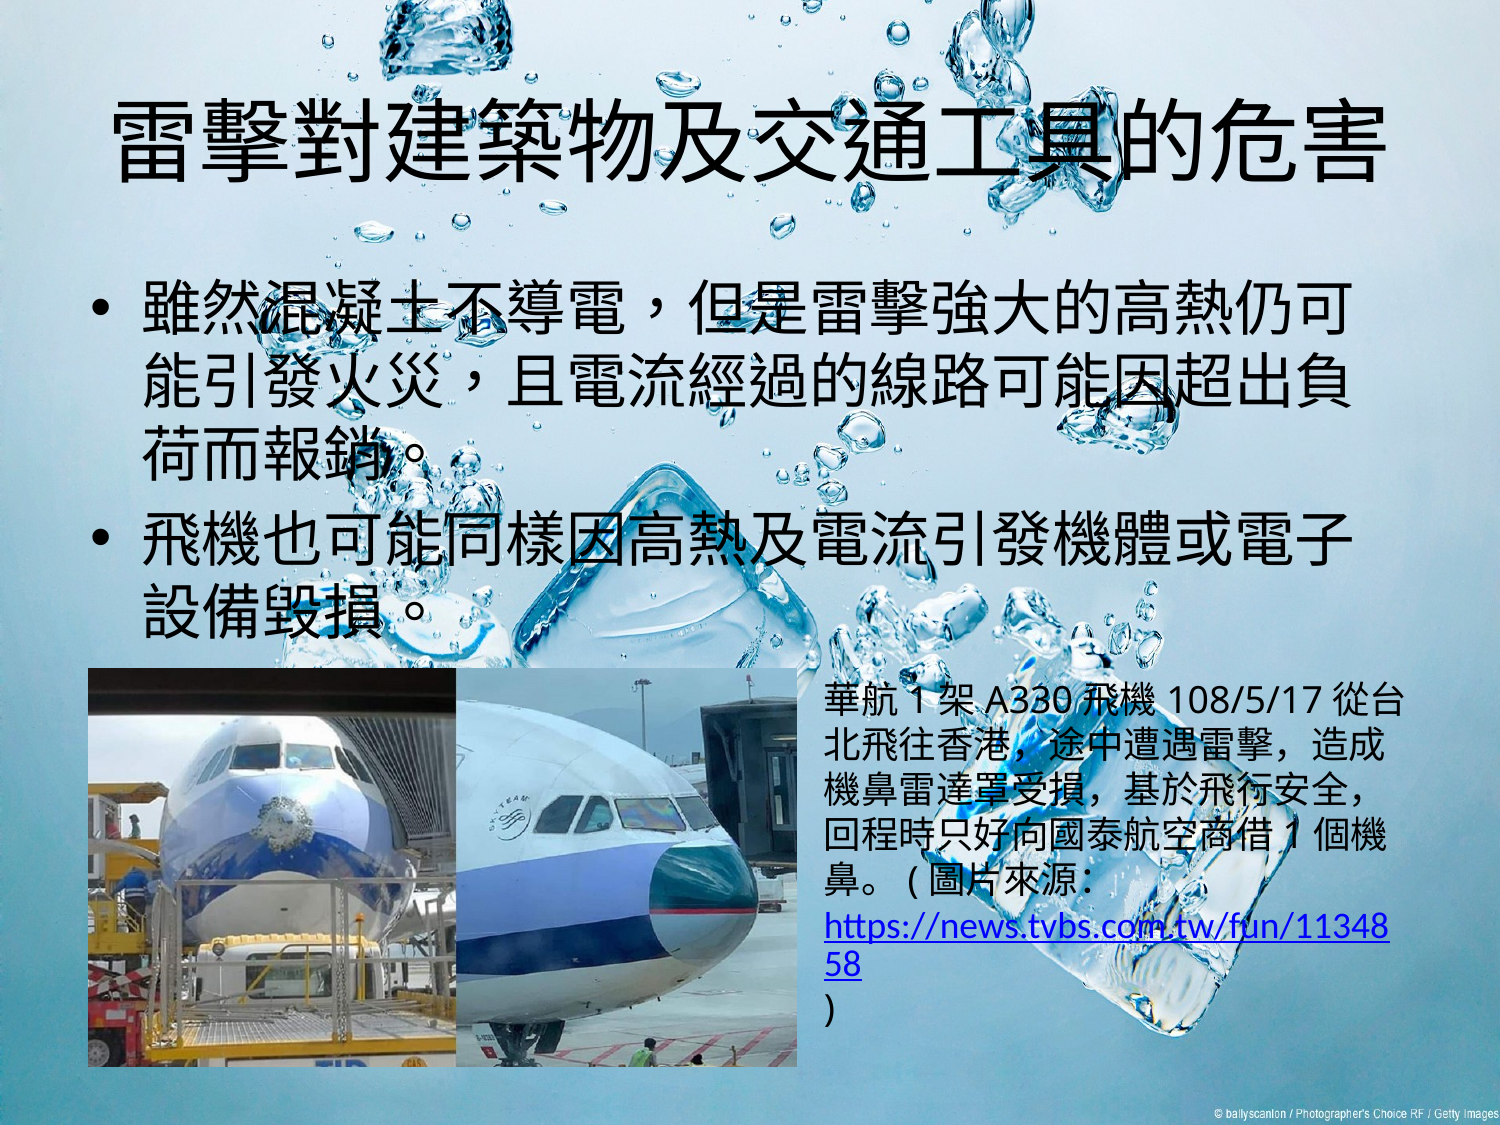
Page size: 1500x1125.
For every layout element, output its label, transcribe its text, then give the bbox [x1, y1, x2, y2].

picture [0, 0, 1500, 1125]
title 雷擊對建築物及交通工具的危害 [75, 45, 1425, 233]
text_box 華航1架A330飛機108/5/17從台北飛往香港，途中遭遇雷擊，造成機鼻雷達罩受損，基於飛行安全，回程時只好向國泰航空商借1個機鼻。(圖片來源：https://news.tvbs.com.tw/fun/1134858) [809, 668, 1424, 999]
list 雖然混凝土不導電，但是雷擊強大的高熱仍可能引發火災，且電流經過的線路可能因超出負荷而報銷。 飛機也可能同樣因高熱及電流引發機體或電子設備毀損。 [75, 262, 1425, 657]
